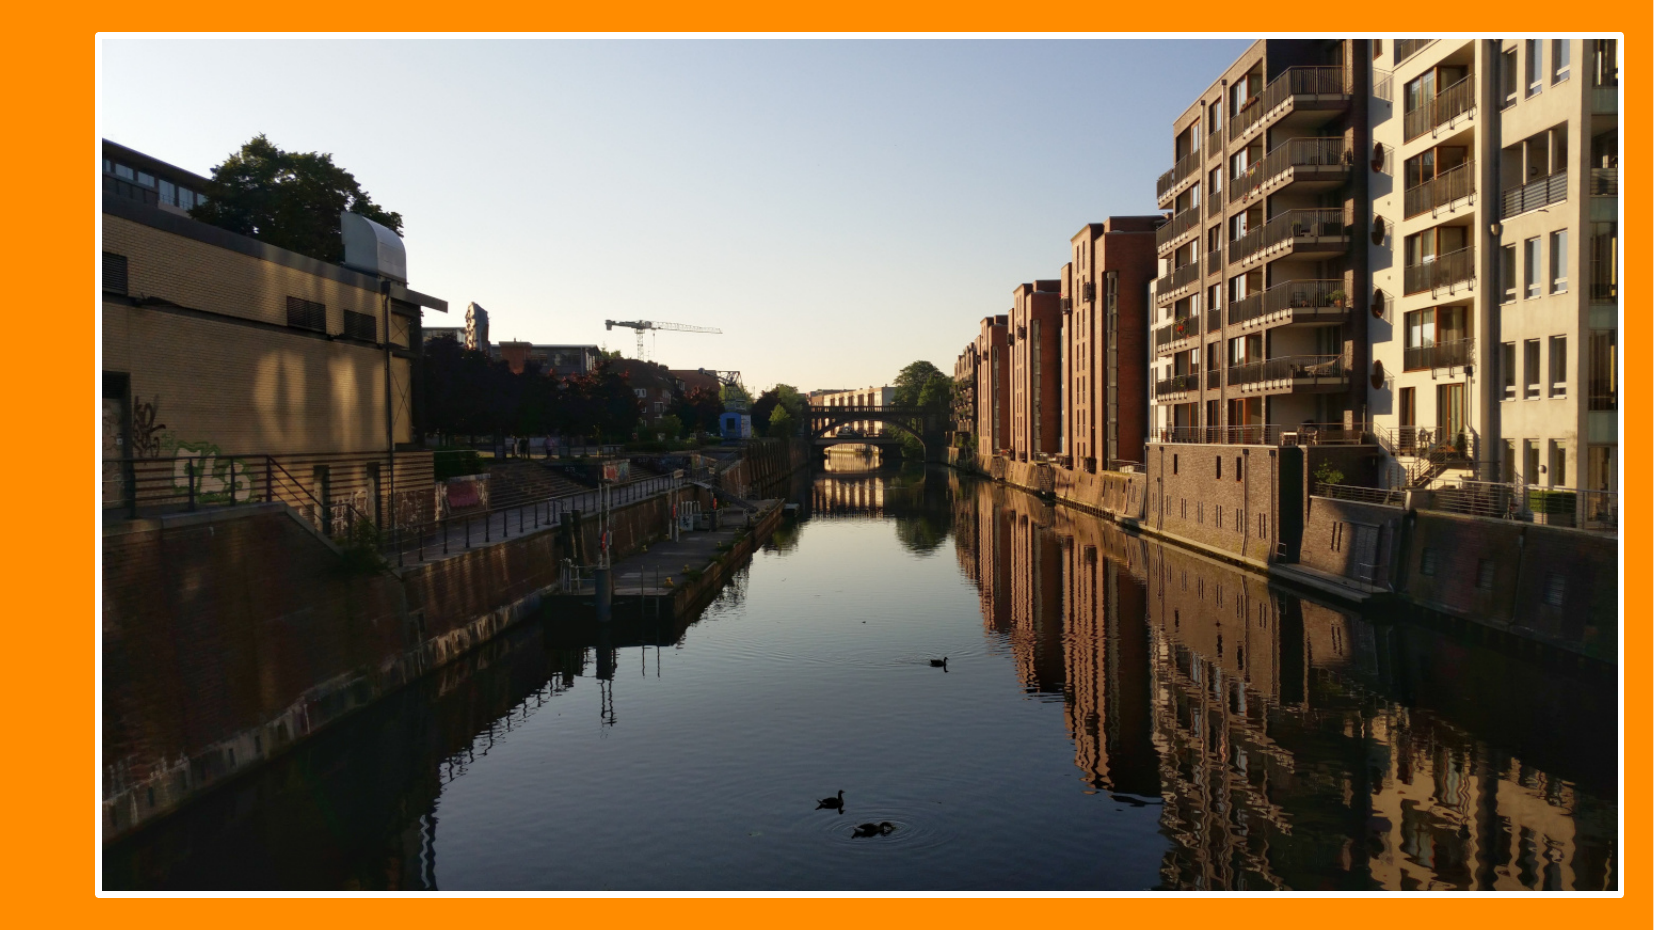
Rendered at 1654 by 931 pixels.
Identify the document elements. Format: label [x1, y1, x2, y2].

picture [101, 38, 1618, 892]
